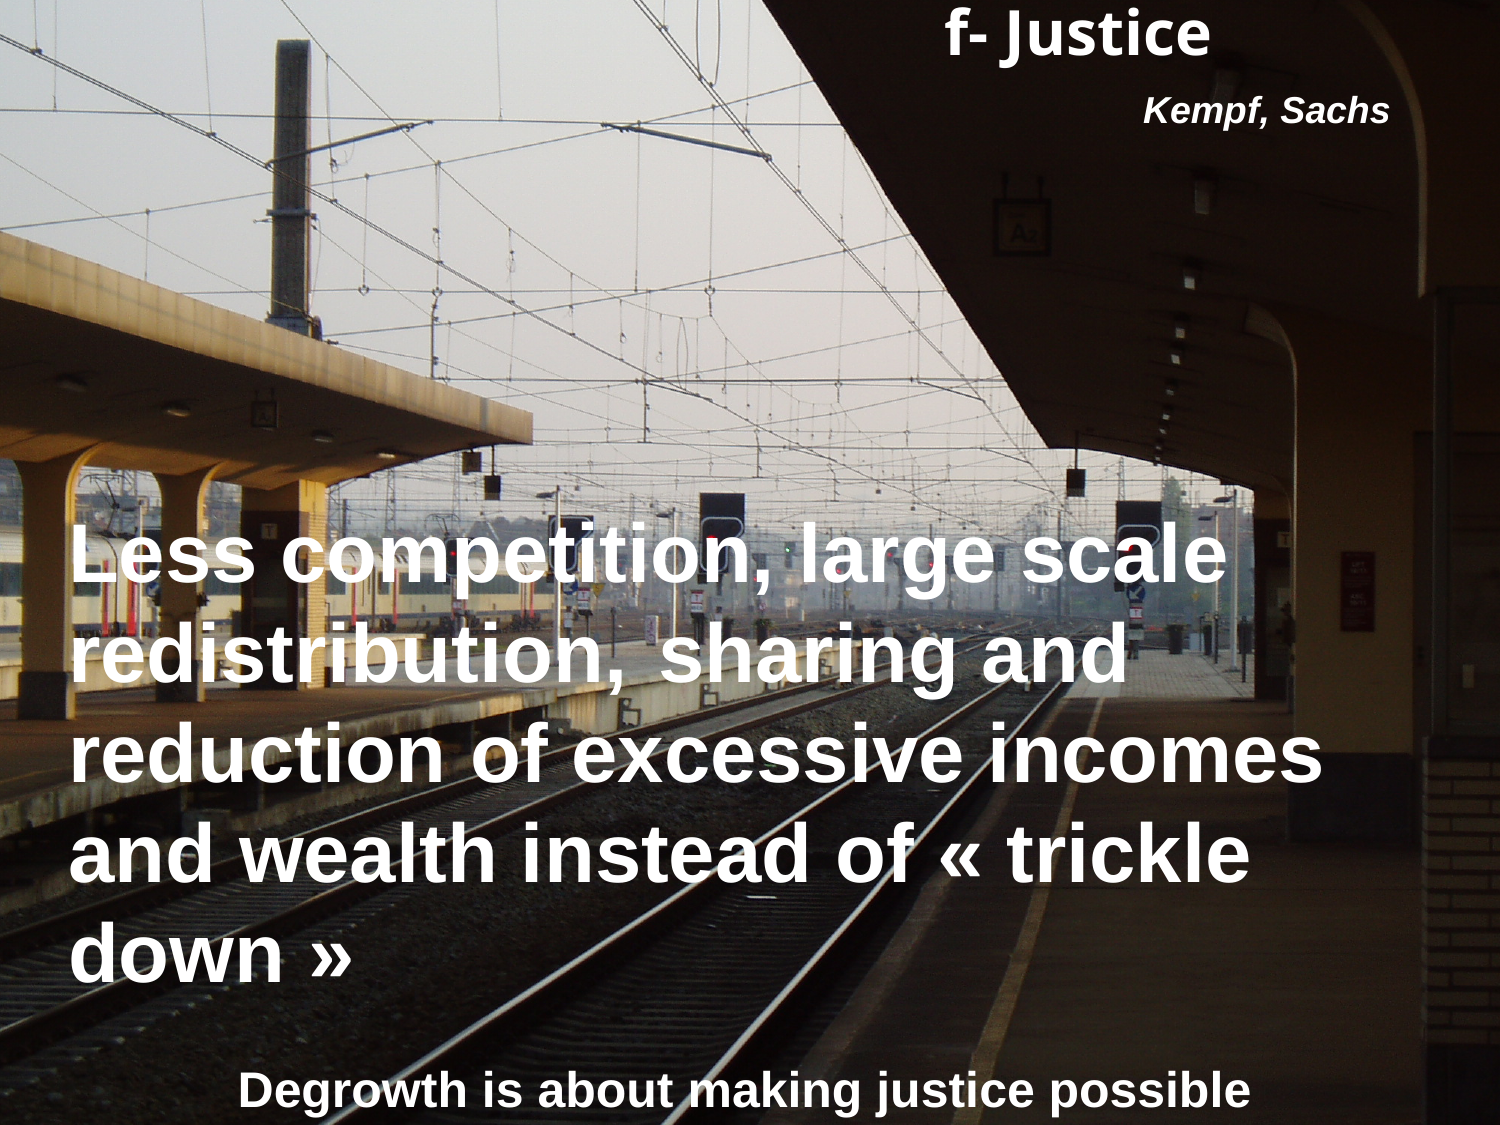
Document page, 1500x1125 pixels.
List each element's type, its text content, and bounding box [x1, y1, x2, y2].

picture [0, 0, 1500, 1125]
text_box f- Justice [927, 0, 1365, 68]
text_box Less competition, large scale redistribution, sharing and reduction of excessive incomes and wealth instead of « trickle down » [53, 491, 1430, 1007]
text_box Kempf, Sachs [1128, 78, 1407, 139]
text_box Degrowth is about making justice possible [222, 1049, 1268, 1125]
